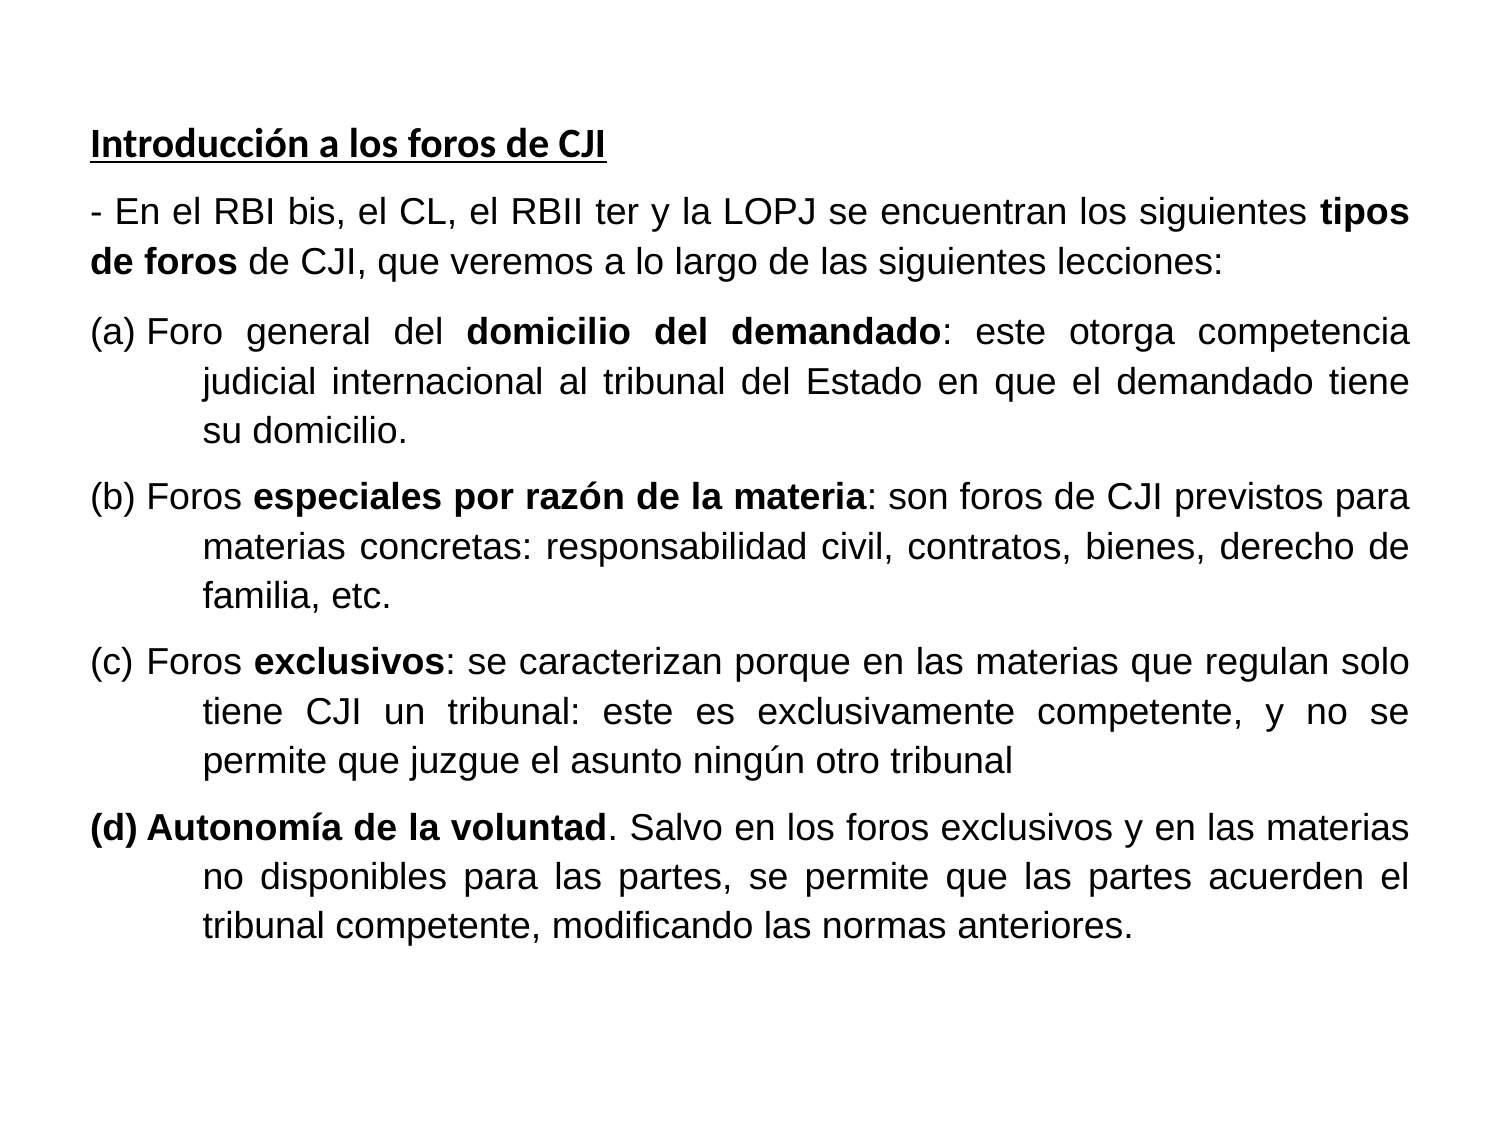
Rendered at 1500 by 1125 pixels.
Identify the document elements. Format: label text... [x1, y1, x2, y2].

list Introducción a los foros de CJI - En el RBI bis, el CL, el RBII ter y la LOPJ se encuentran los siguientes tipos de foros de CJI, que veremos a lo largo de las siguientes lecciones: Foro general del domicilio del demandado: este otorga competencia judicial internacional al tribunal del Estado en que el demandado tiene su domicilio. Foros especiales por razón de la materia: son foros de CJI previstos para materias concretas: responsabilidad civil, contratos, bienes, derecho de familia, etc. Foros exclusivos: se caracterizan porque en las materias que regulan solo tiene CJI un tribunal: este es exclusivamente competente, y no se permite que juzgue el asunto ningún otro tribunal Autonomía de la voluntad. Salvo en los foros exclusivos y en las materias no disponibles para las partes, se permite que las partes acuerden el tribunal competente, modificando las normas anteriores. [75, 108, 1426, 1017]
